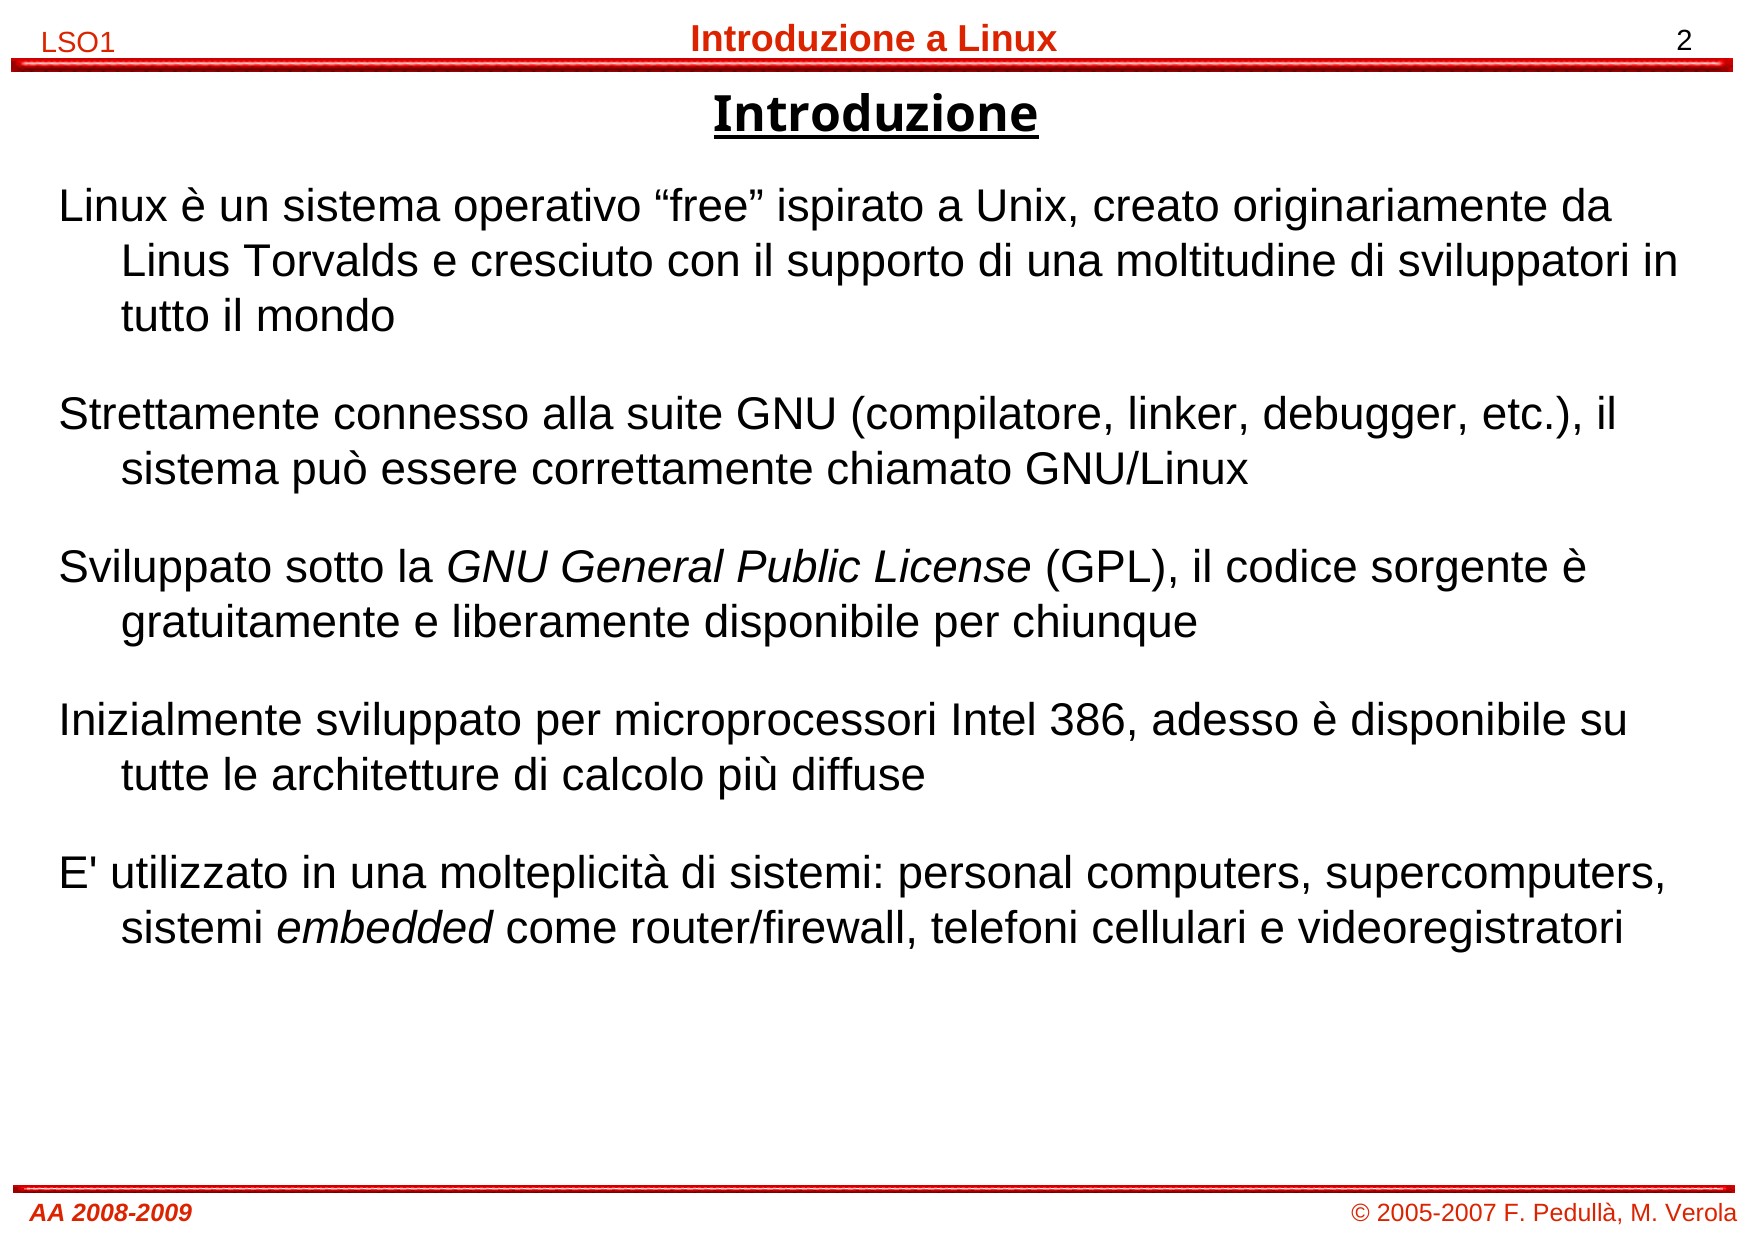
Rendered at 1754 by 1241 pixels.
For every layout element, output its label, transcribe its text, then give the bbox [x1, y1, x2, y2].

picture [13, 1185, 1735, 1193]
list Linux è un sistema operativo “free” ispirato a Unix, creato originariamente da Linus Torvalds e cresciuto con il supporto di una moltitudine di sviluppatori in tutto il mondo Strettamente connesso alla suite GNU (compilatore, linker, debugger, etc.), il sistema può essere correttamente chiamato GNU/Linux Sviluppato sotto la GNU General Public License (GPL), il codice sorgente è gratuitamente e liberamente disponibile per chiunque Inizialmente sviluppato per microprocessori Intel 386, adesso è disponibile su tutte le architetture di calcolo più diffuse E' utilizzato in una molteplicità di sistemi: personal computers, supercomputers, sistemi embedded come router/firewall, telefoni cellulari e videoregistratori [58, 176, 1696, 1116]
picture [11, 58, 1733, 72]
title Introduzione [40, 66, 1714, 162]
